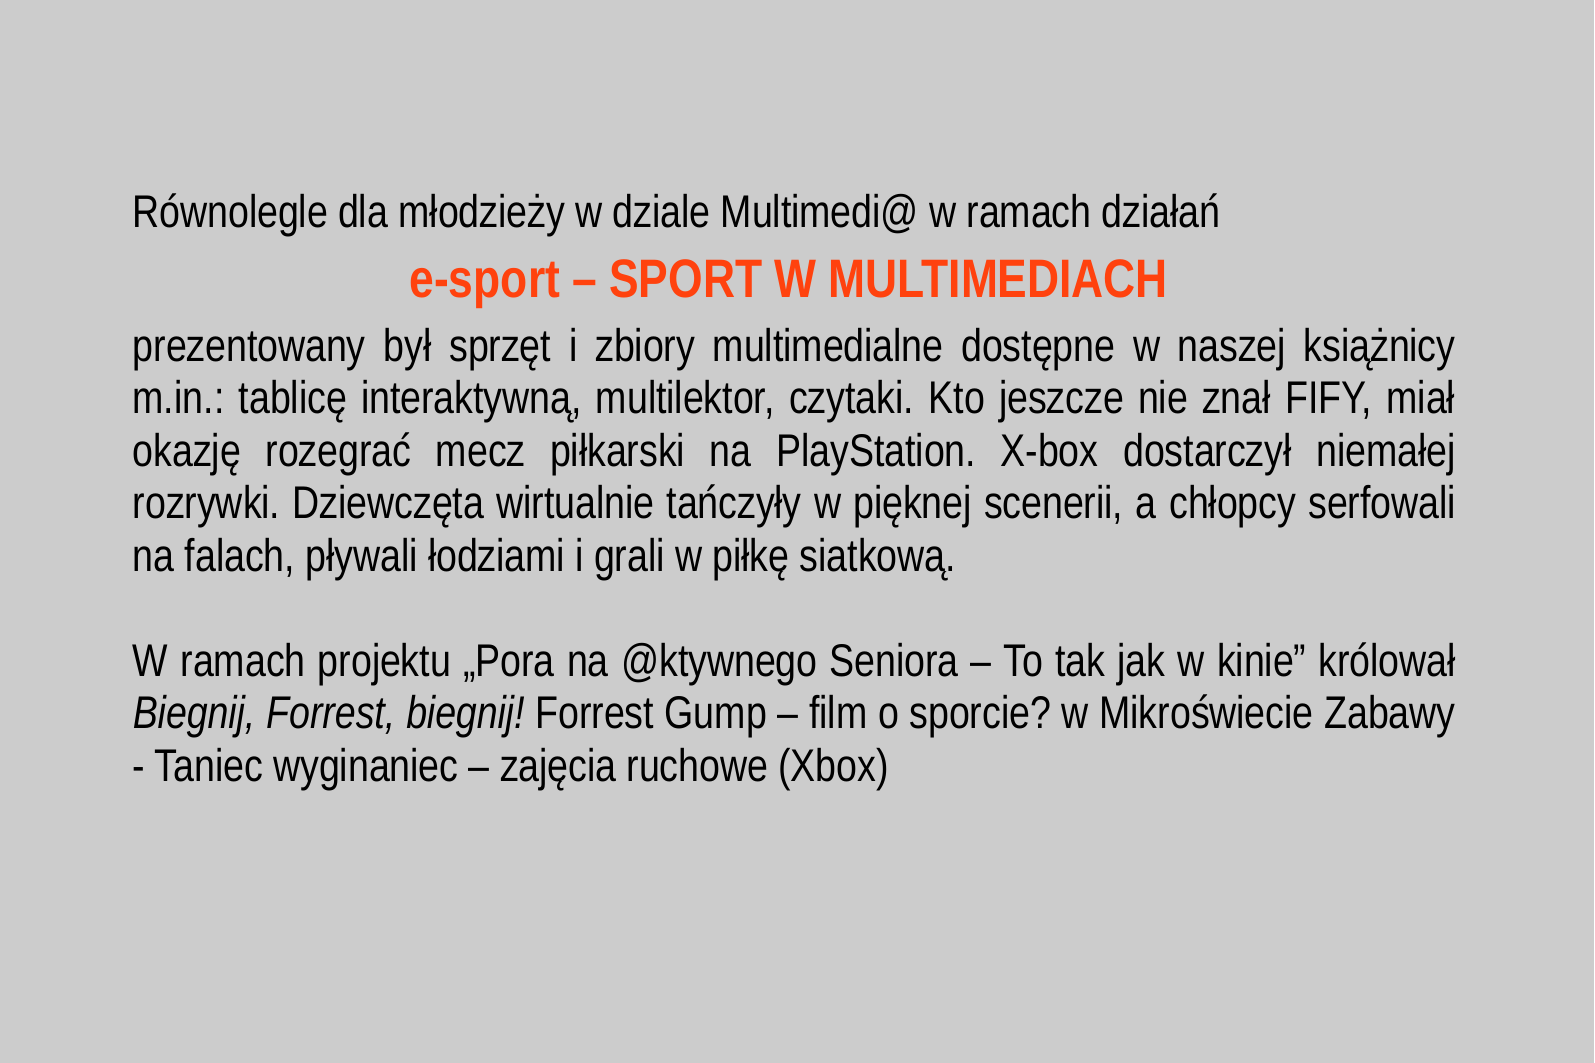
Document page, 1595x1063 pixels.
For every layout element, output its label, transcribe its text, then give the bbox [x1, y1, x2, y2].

text_box Równolegle dla młodzieży w dziale Multimedi@ w ramach działań e-sport – SPORT W MULTIMEDIACH prezentowany był sprzęt i zbiory multimedialne dostępne w naszej książnicy m.in.: tablicę interaktywną, multilektor, czytaki. Kto jeszcze nie znał FIFY, miał okazję rozegrać mecz piłkarski na PlayStation. X-box dostarczył niemałej rozrywki. Dziewczęta wirtualnie tańczyły w pięknej scenerii, a chłopcy serfowali na falach, pływali łodziami i grali w piłkę siatkową. W ramach projektu „Pora na @ktywnego Seniora – To tak jak w kinie” królował Biegnij, Forrest, biegnij! Forrest Gump – film o sporcie? w Mikroświecie Zabawy - Taniec wyginaniec – zajęcia ruchowe (Xbox) [118, 177, 1471, 794]
text_box [118, 88, 1477, 322]
